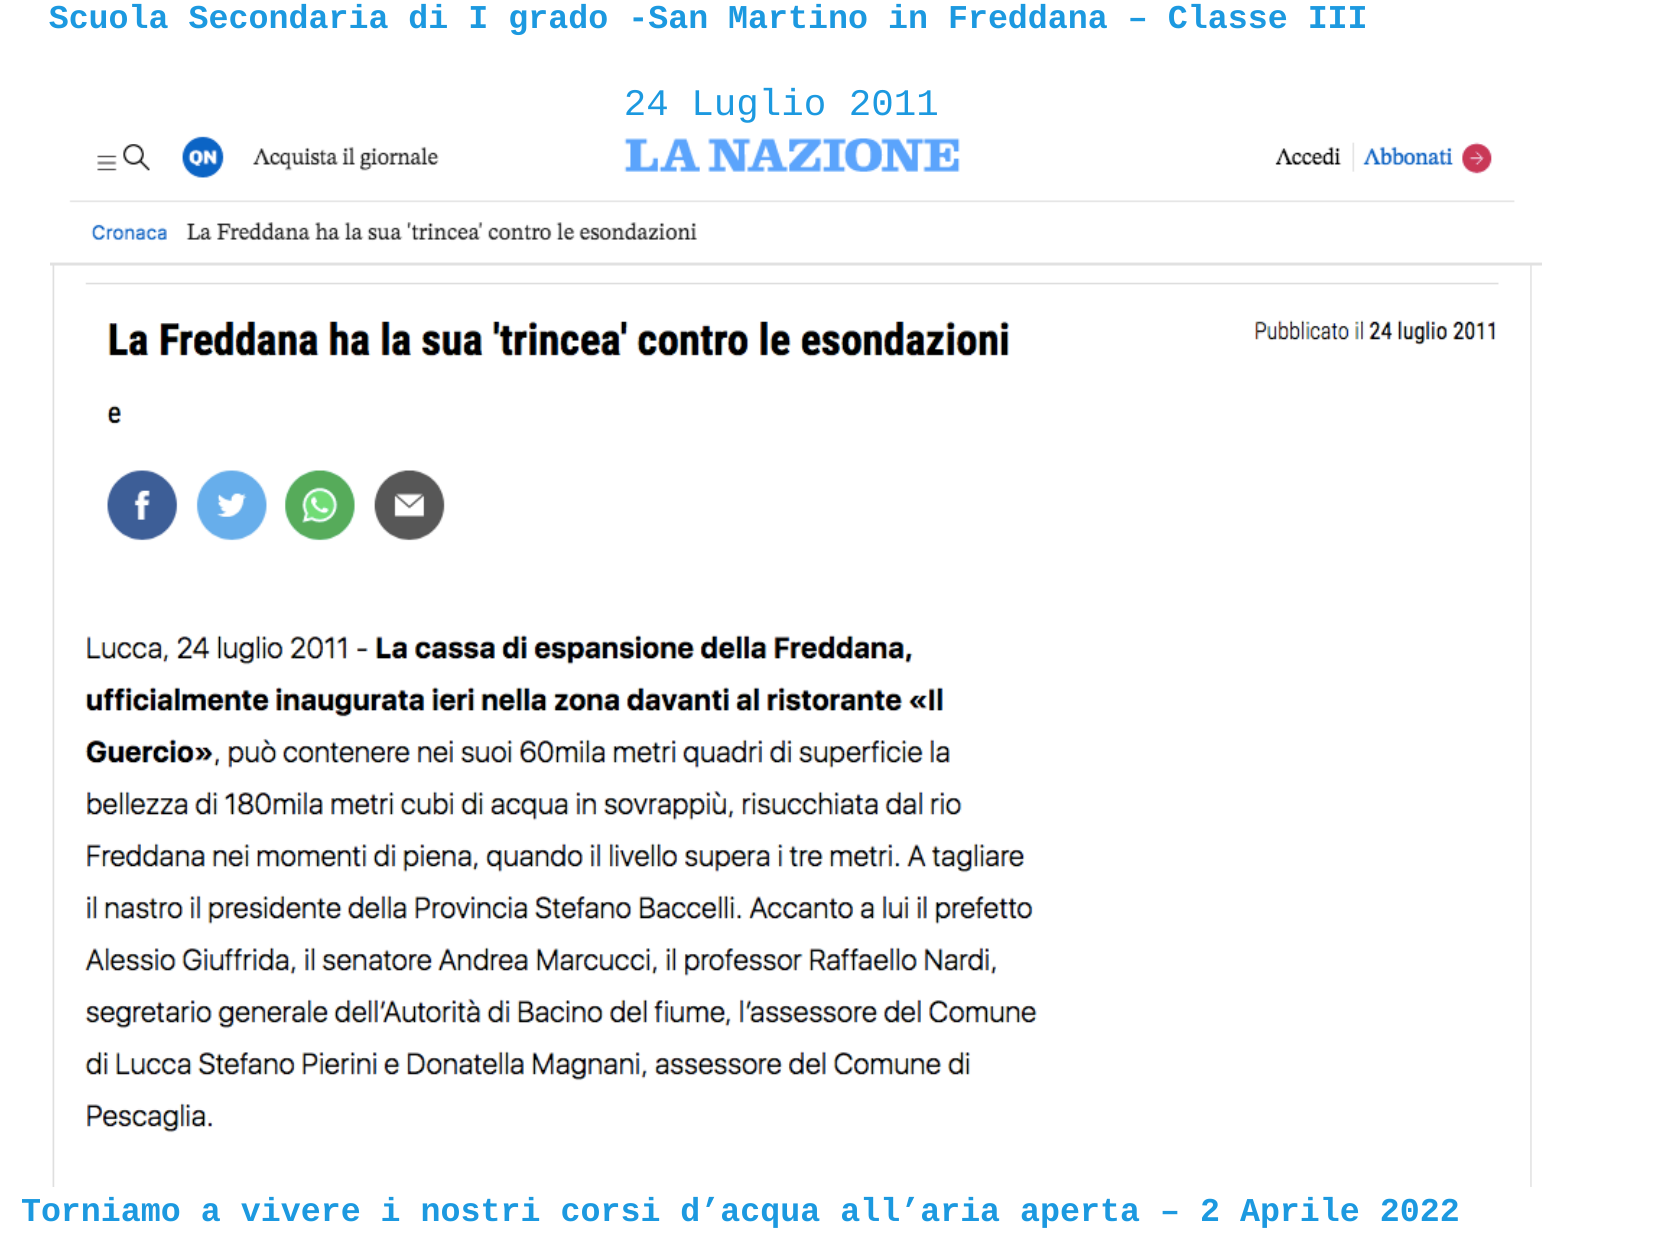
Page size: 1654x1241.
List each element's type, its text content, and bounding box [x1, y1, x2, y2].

picture [50, 130, 1542, 1188]
text_box Scuola Secondaria di I grado -San Martino in Freddana – Classe III [5, 3, 1412, 37]
text_box Torniamo a vivere i nostri corsi d’acqua all’aria aperta – 2 Aprile 2022 [5, 1179, 1477, 1241]
text_box 24 Luglio 2011 [603, 70, 981, 130]
